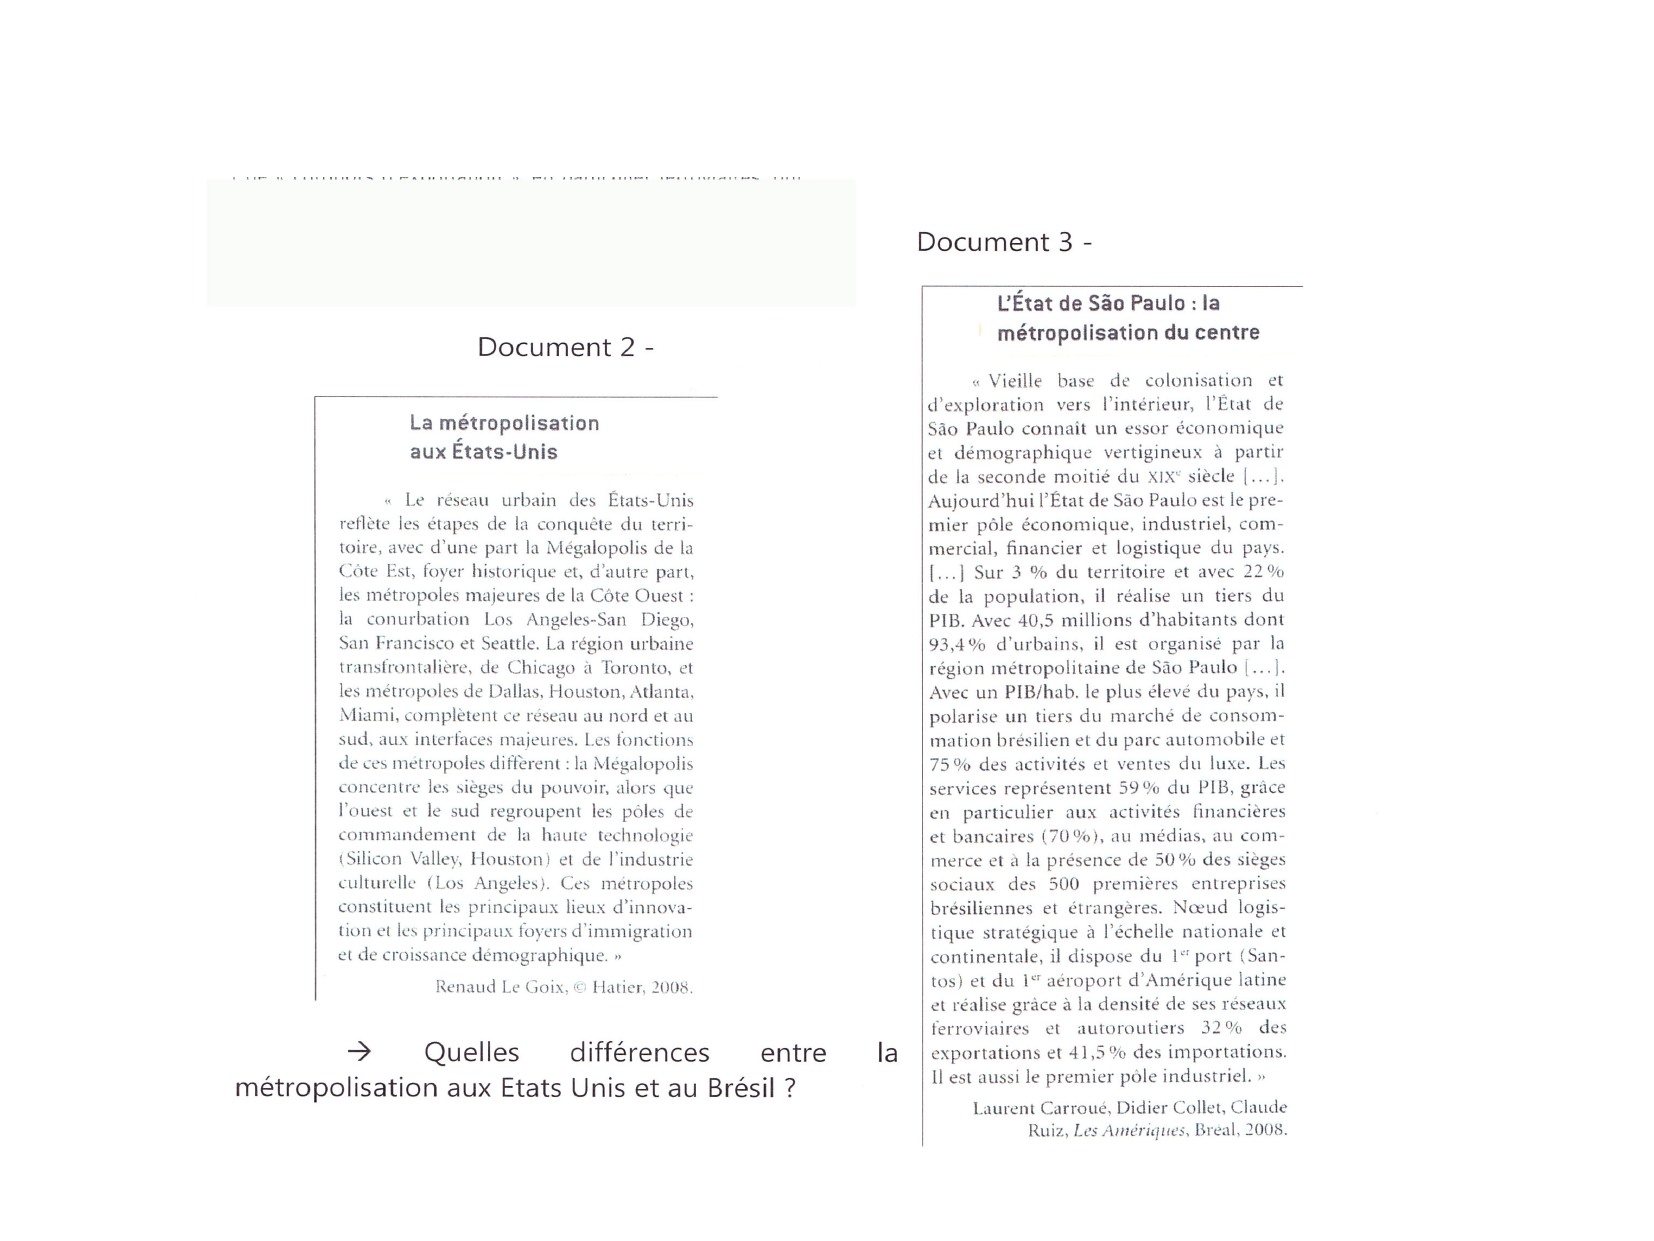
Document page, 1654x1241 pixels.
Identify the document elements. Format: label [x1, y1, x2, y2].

picture [188, 177, 1382, 1214]
